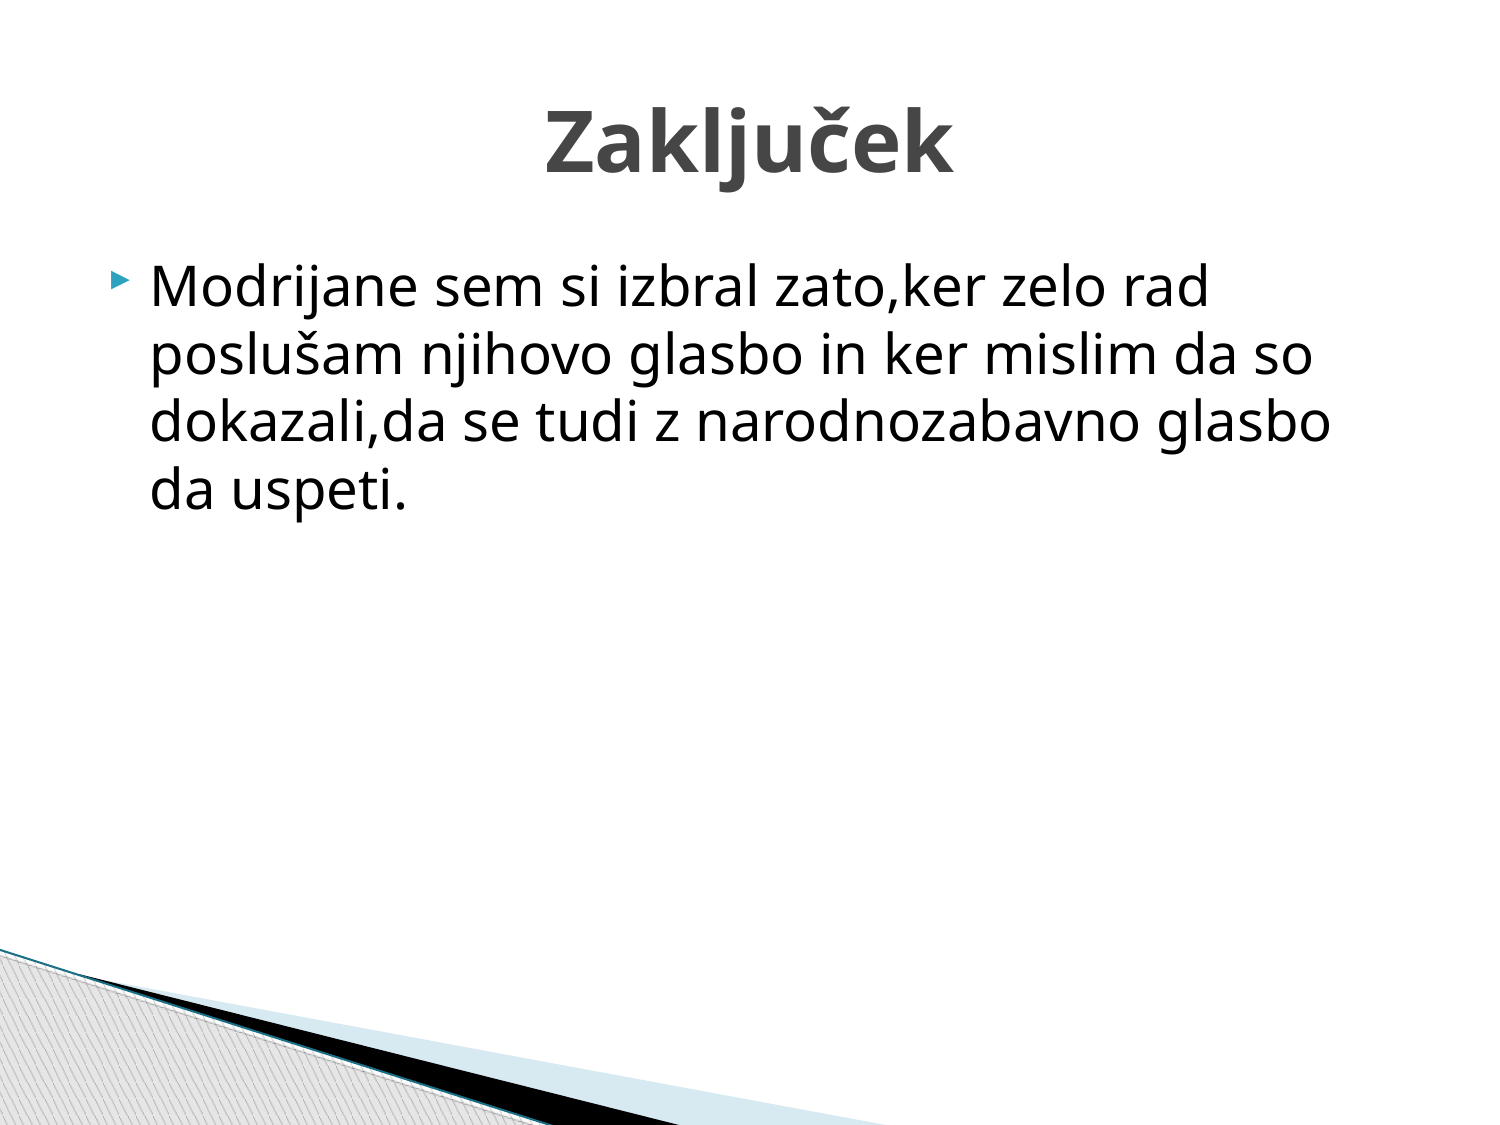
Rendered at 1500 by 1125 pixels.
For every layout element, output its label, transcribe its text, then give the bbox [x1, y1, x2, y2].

title Zaključek [75, 45, 1425, 233]
list Modrijane sem si izbral zato,ker zelo rad poslušam njihovo glasbo in ker mislim da so dokazali,da se tudi z narodnozabavno glasbo da uspeti. [75, 242, 1425, 986]
